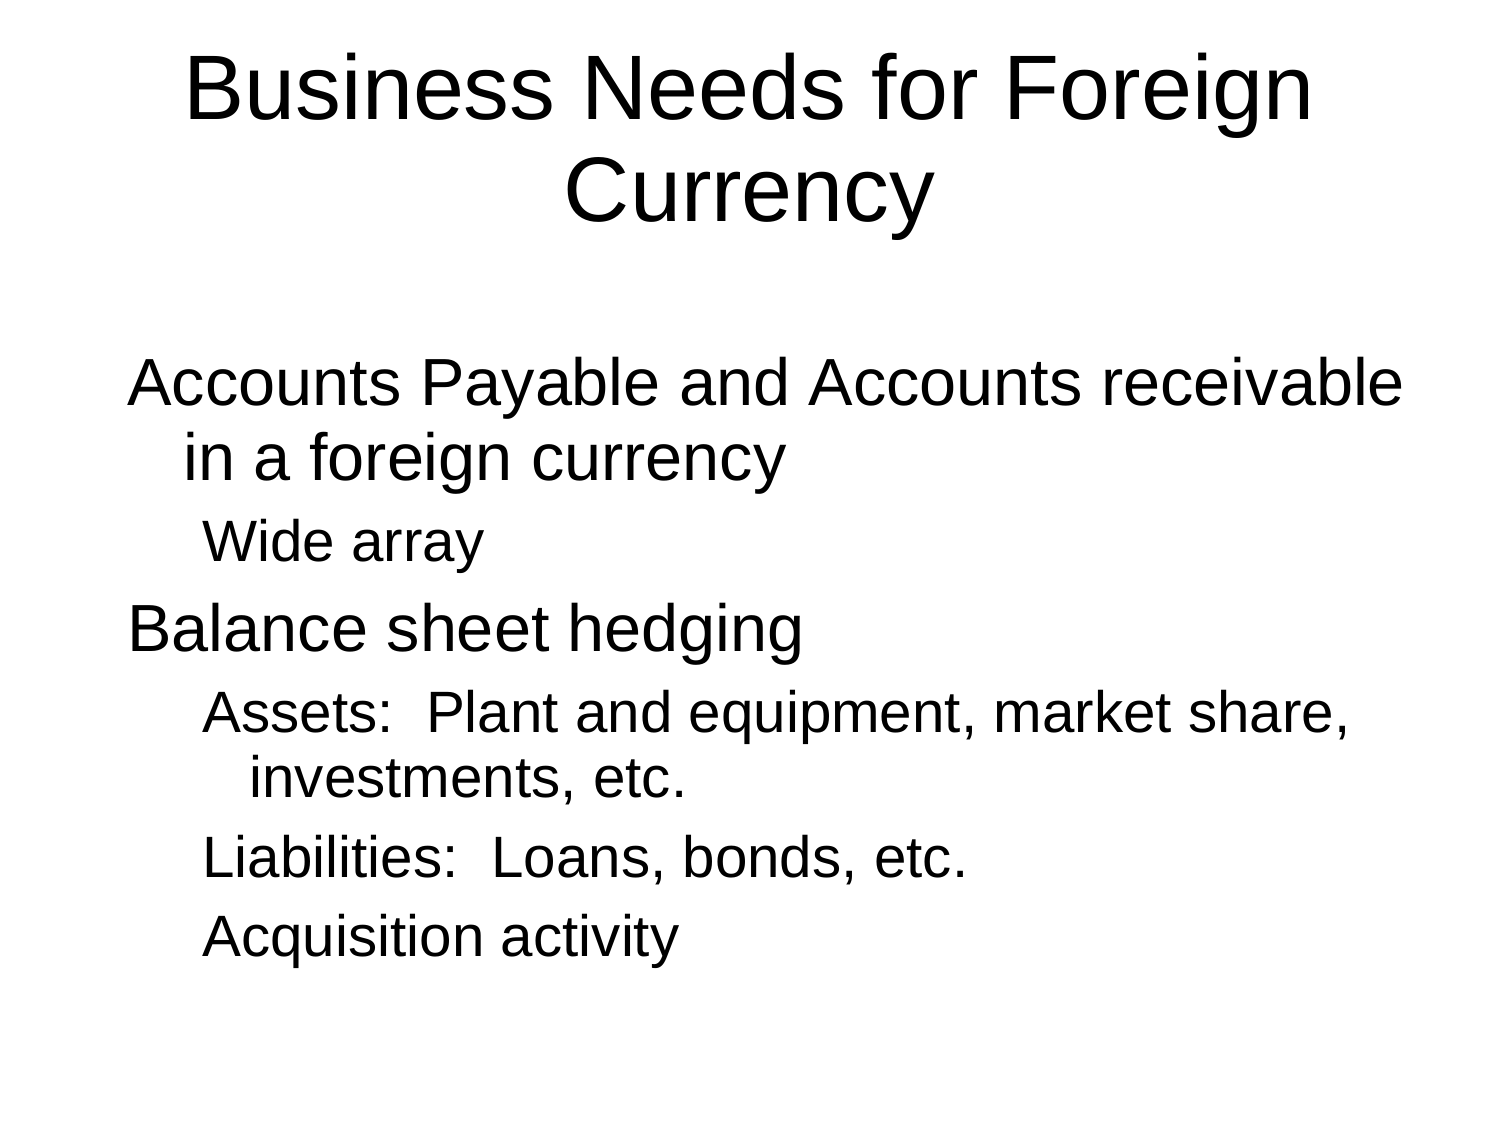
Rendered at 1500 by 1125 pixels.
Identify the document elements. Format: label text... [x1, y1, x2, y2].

text_box Accounts Payable and Accounts receivable in a foreign currency Wide array Balance sheet hedging Assets: Plant and equipment, market share, investments, etc. Liabilities: Loans, bonds, etc. Acquisition activity [112, 337, 1425, 1013]
title Business Needs for Foreign Currency [75, 21, 1426, 257]
